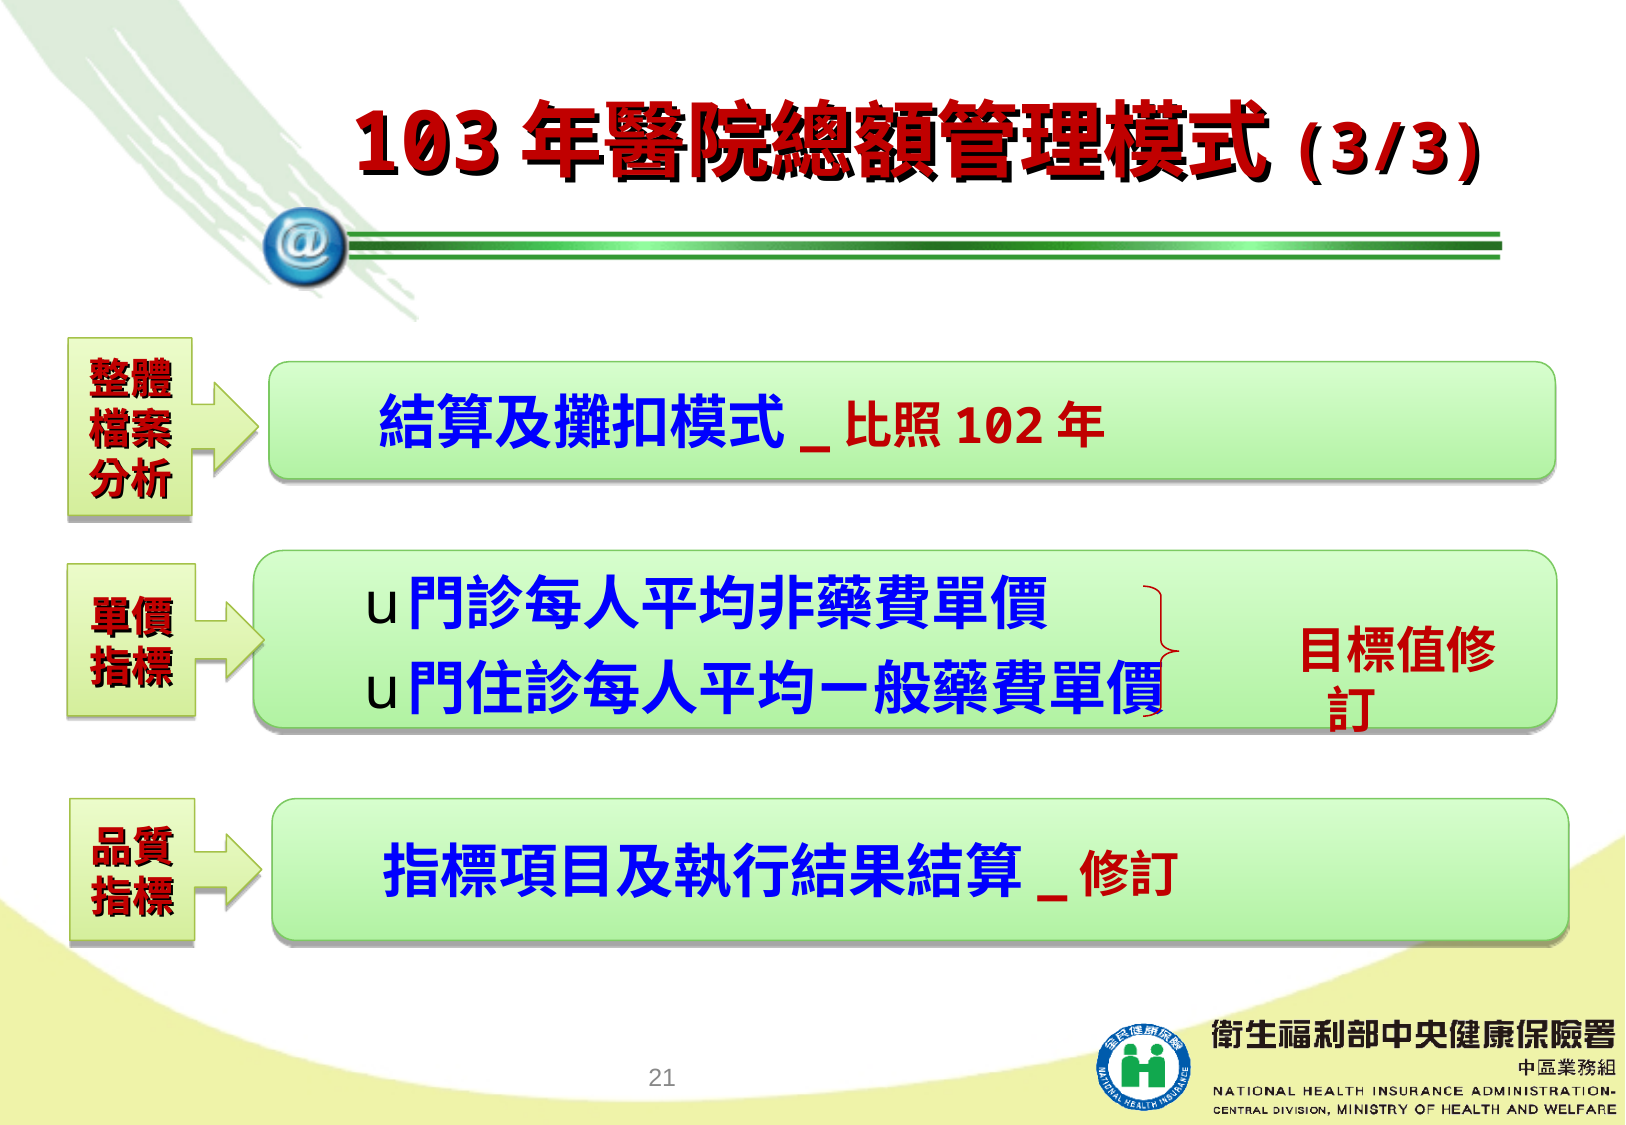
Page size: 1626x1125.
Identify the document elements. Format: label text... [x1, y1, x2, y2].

text_box [633, 1046, 1013, 1107]
text_box 目標值修訂 [1190, 586, 1522, 705]
text_box 單價指標 [67, 563, 265, 716]
text_box 門診每人平均非藥費單價 門住診每人平均ㄧ般藥費單價 [253, 550, 1557, 728]
text_box 結算及攤扣模式_比照102年 [268, 361, 1556, 479]
text_box 品質指標 [69, 798, 262, 941]
text_box 103年醫院總額管理模式(3/3) [304, 66, 1535, 209]
text_box 指標項目及執行結果結算_修訂 [272, 798, 1569, 941]
text_box 整體檔案分析 [68, 337, 259, 516]
